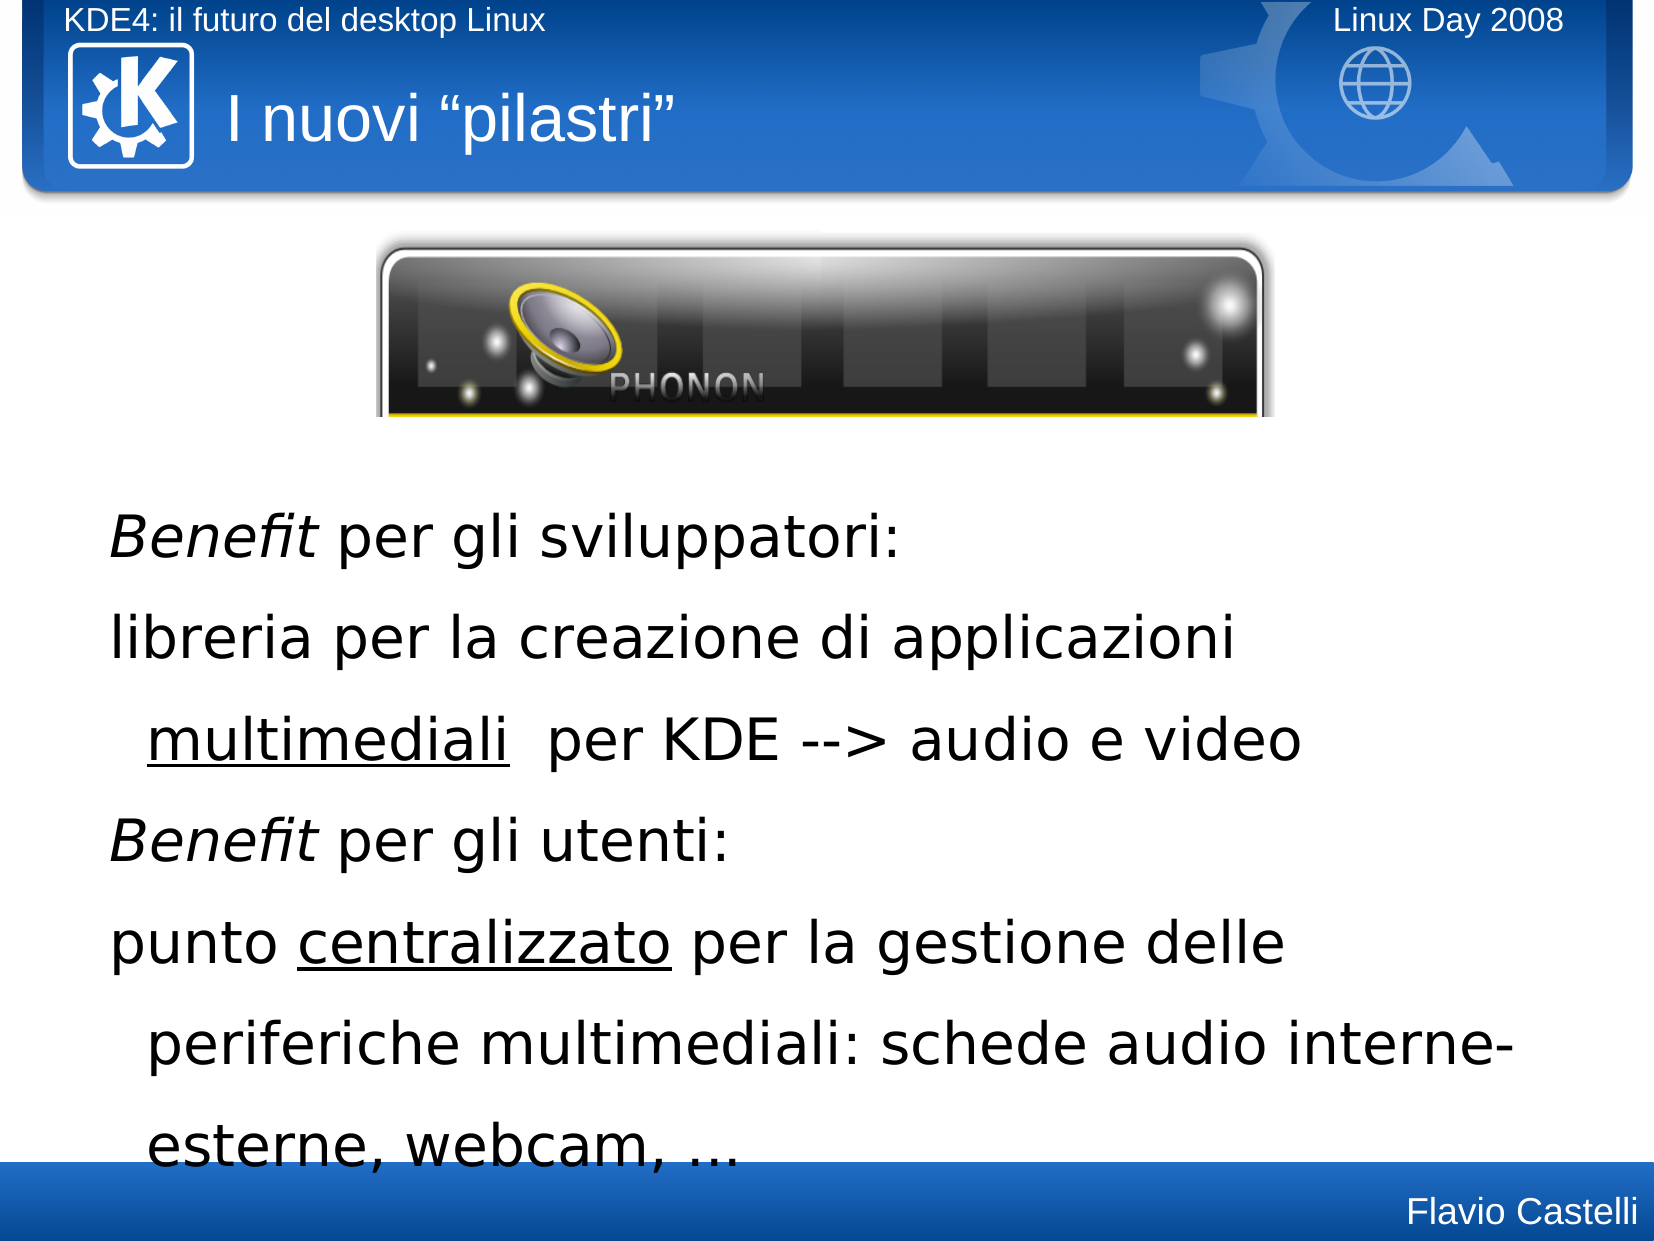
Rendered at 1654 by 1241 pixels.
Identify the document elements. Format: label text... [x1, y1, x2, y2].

picture [0, 0, 1652, 216]
title I nuovi “pilastri” [225, 49, 1571, 188]
text_box Benefit per gli sviluppatori: libreria per la creazione di applicazioni multimediali per KDE --> audio e video Benefit per gli utenti: punto centralizzato per la gestione delle periferiche multimediali: schede audio interne-esterne, webcam, ... [49, 461, 1604, 1154]
picture [376, 229, 1277, 417]
